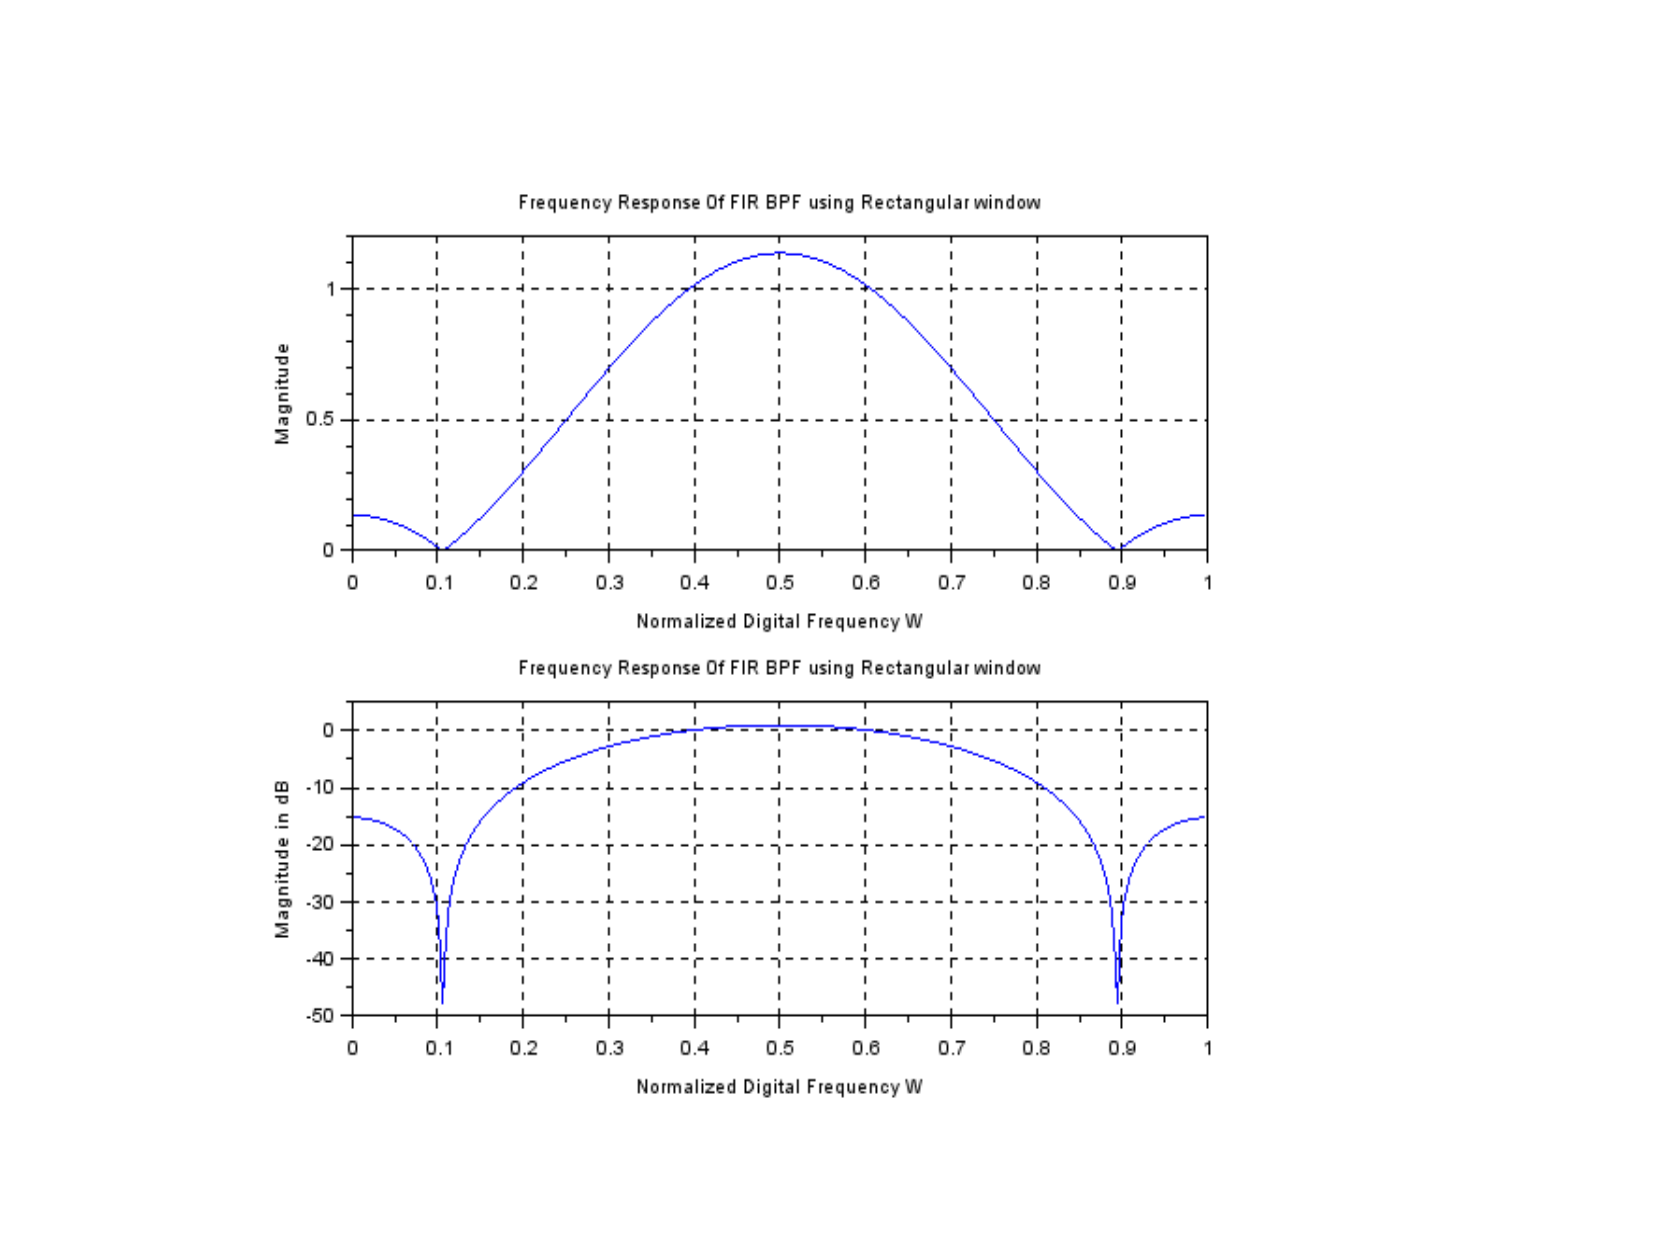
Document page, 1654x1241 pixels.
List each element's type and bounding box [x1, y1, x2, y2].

picture [210, 179, 1351, 1111]
